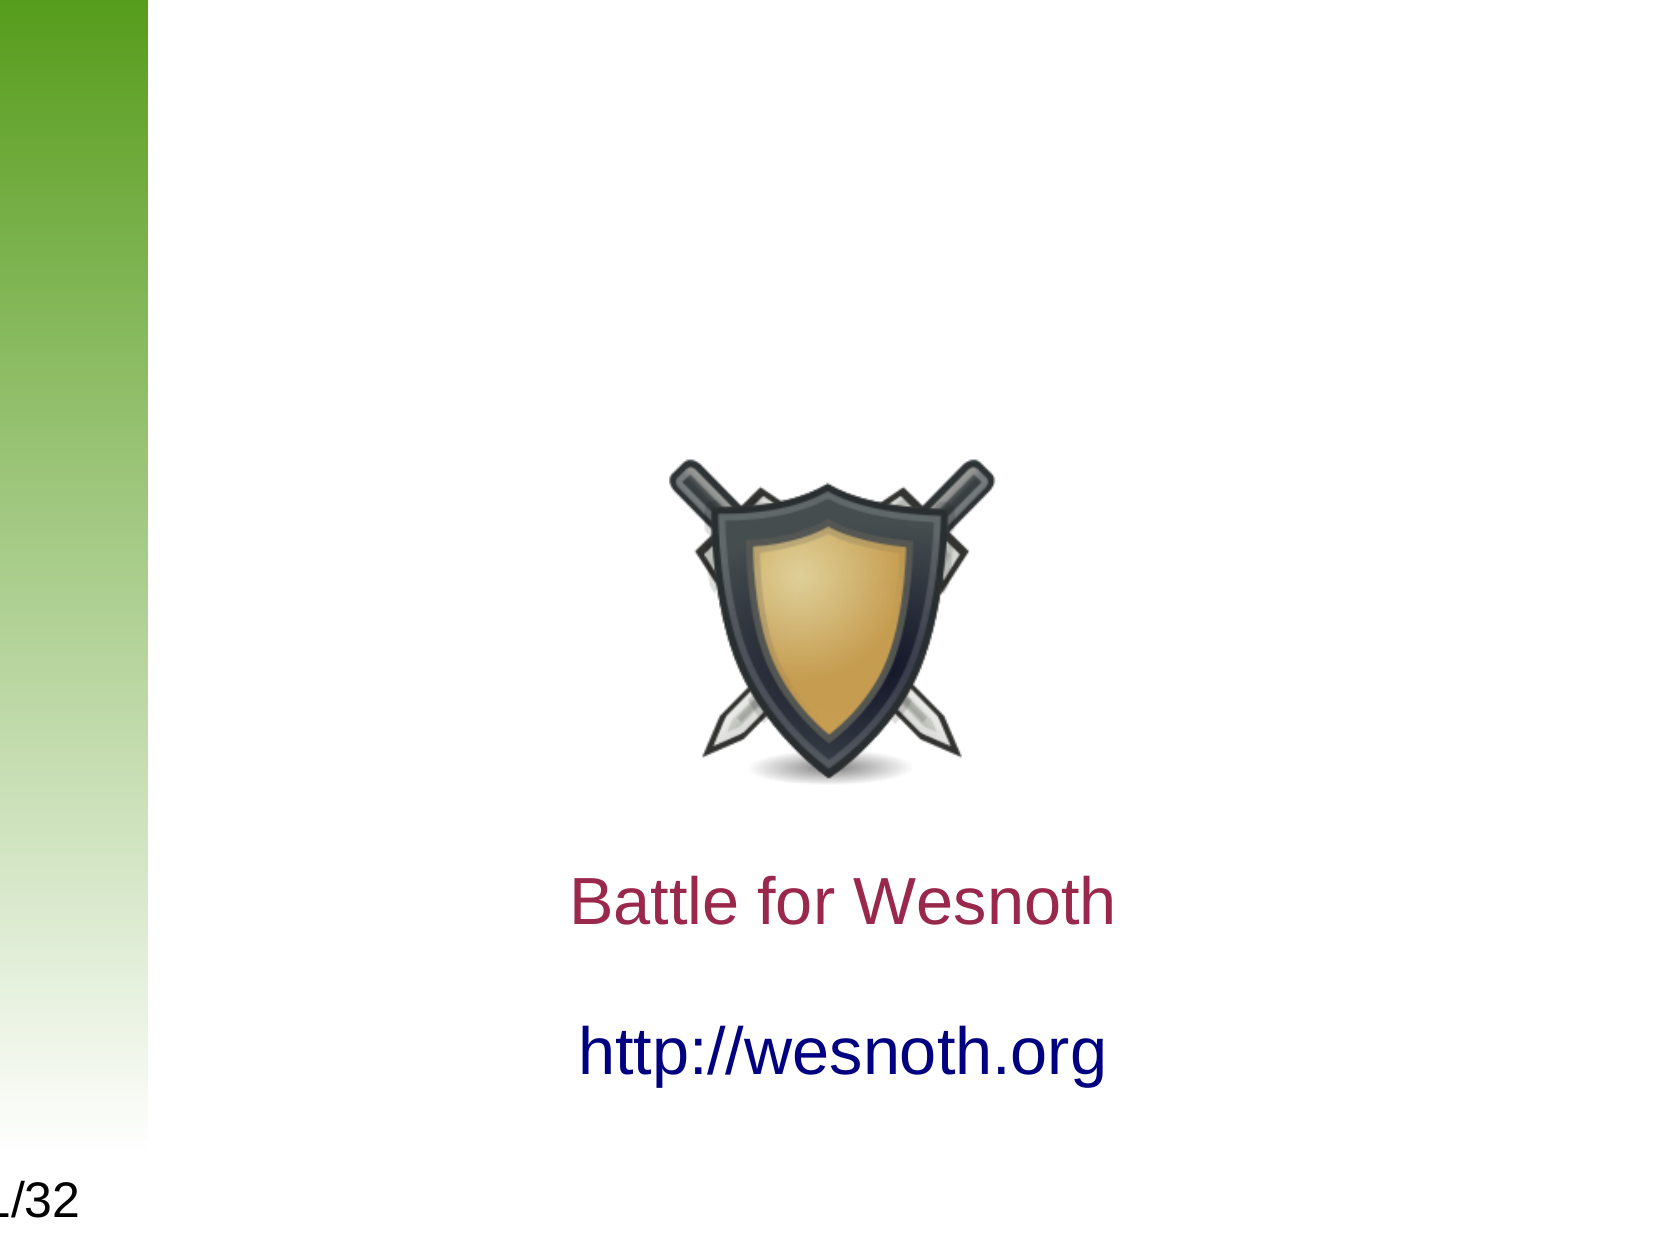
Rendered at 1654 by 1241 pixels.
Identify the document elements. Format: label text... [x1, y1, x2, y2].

picture [663, 455, 997, 790]
subtitle Battle for Wesnoth http://wesnoth.org [152, 826, 1534, 1127]
